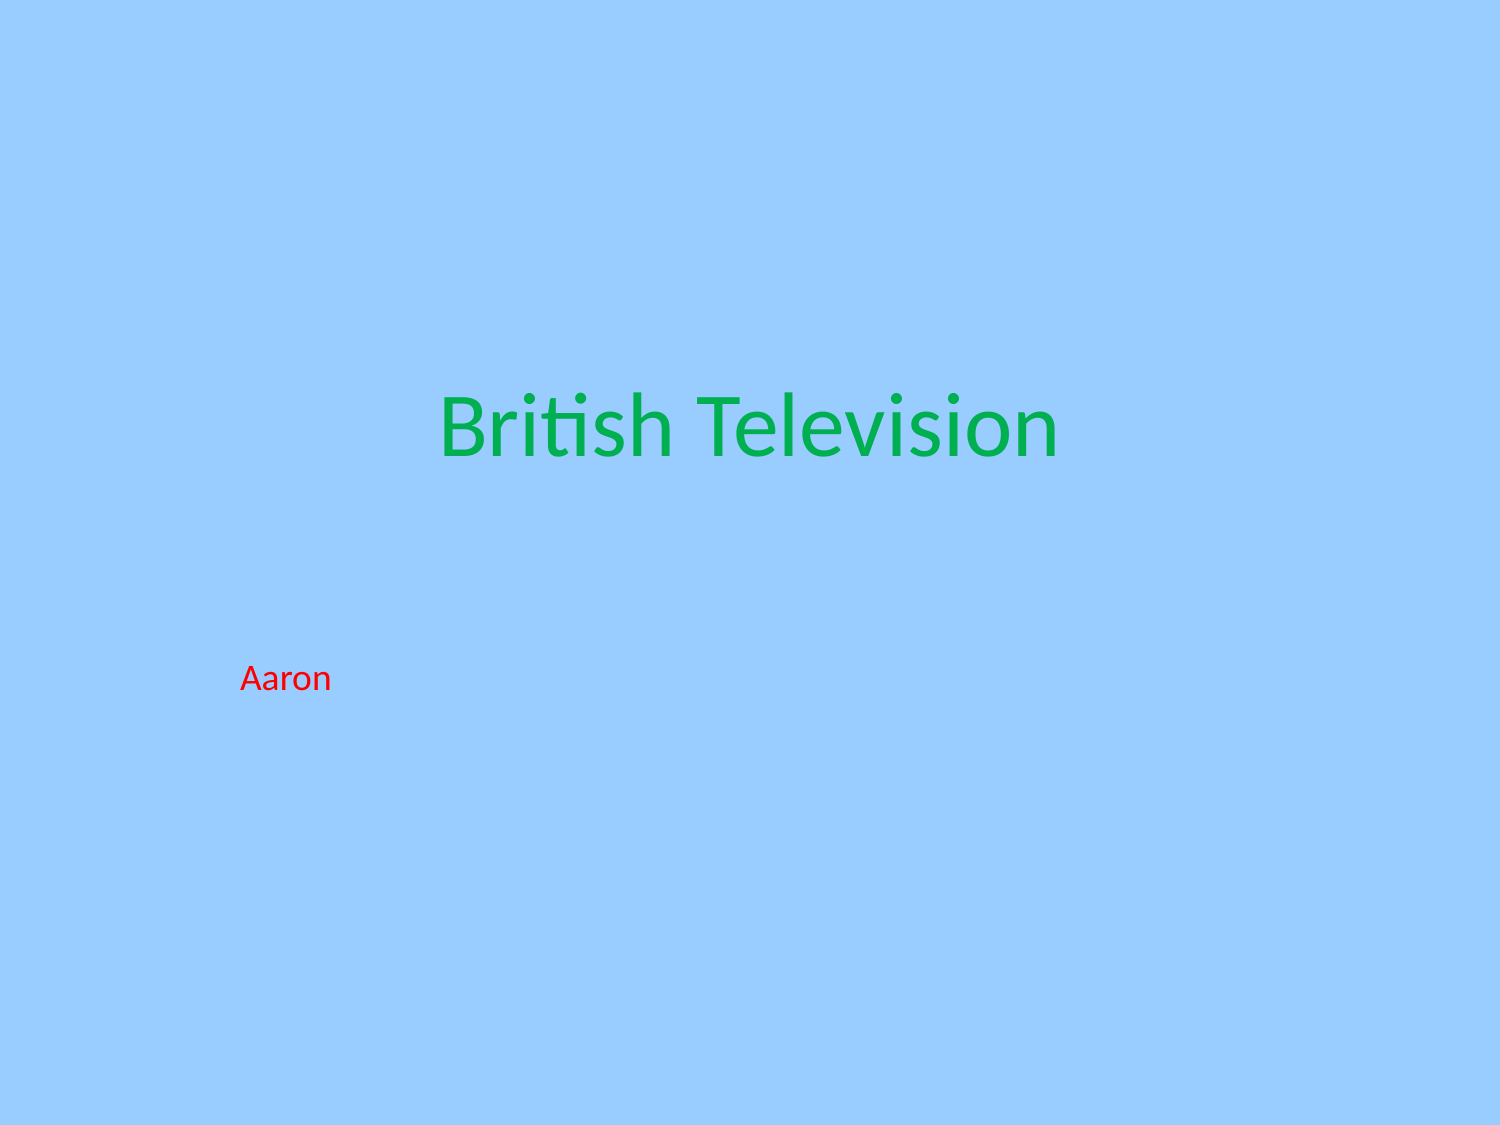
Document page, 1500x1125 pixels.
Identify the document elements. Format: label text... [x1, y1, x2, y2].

title British Television [112, 349, 1388, 591]
text_box Aaron [224, 637, 1275, 925]
